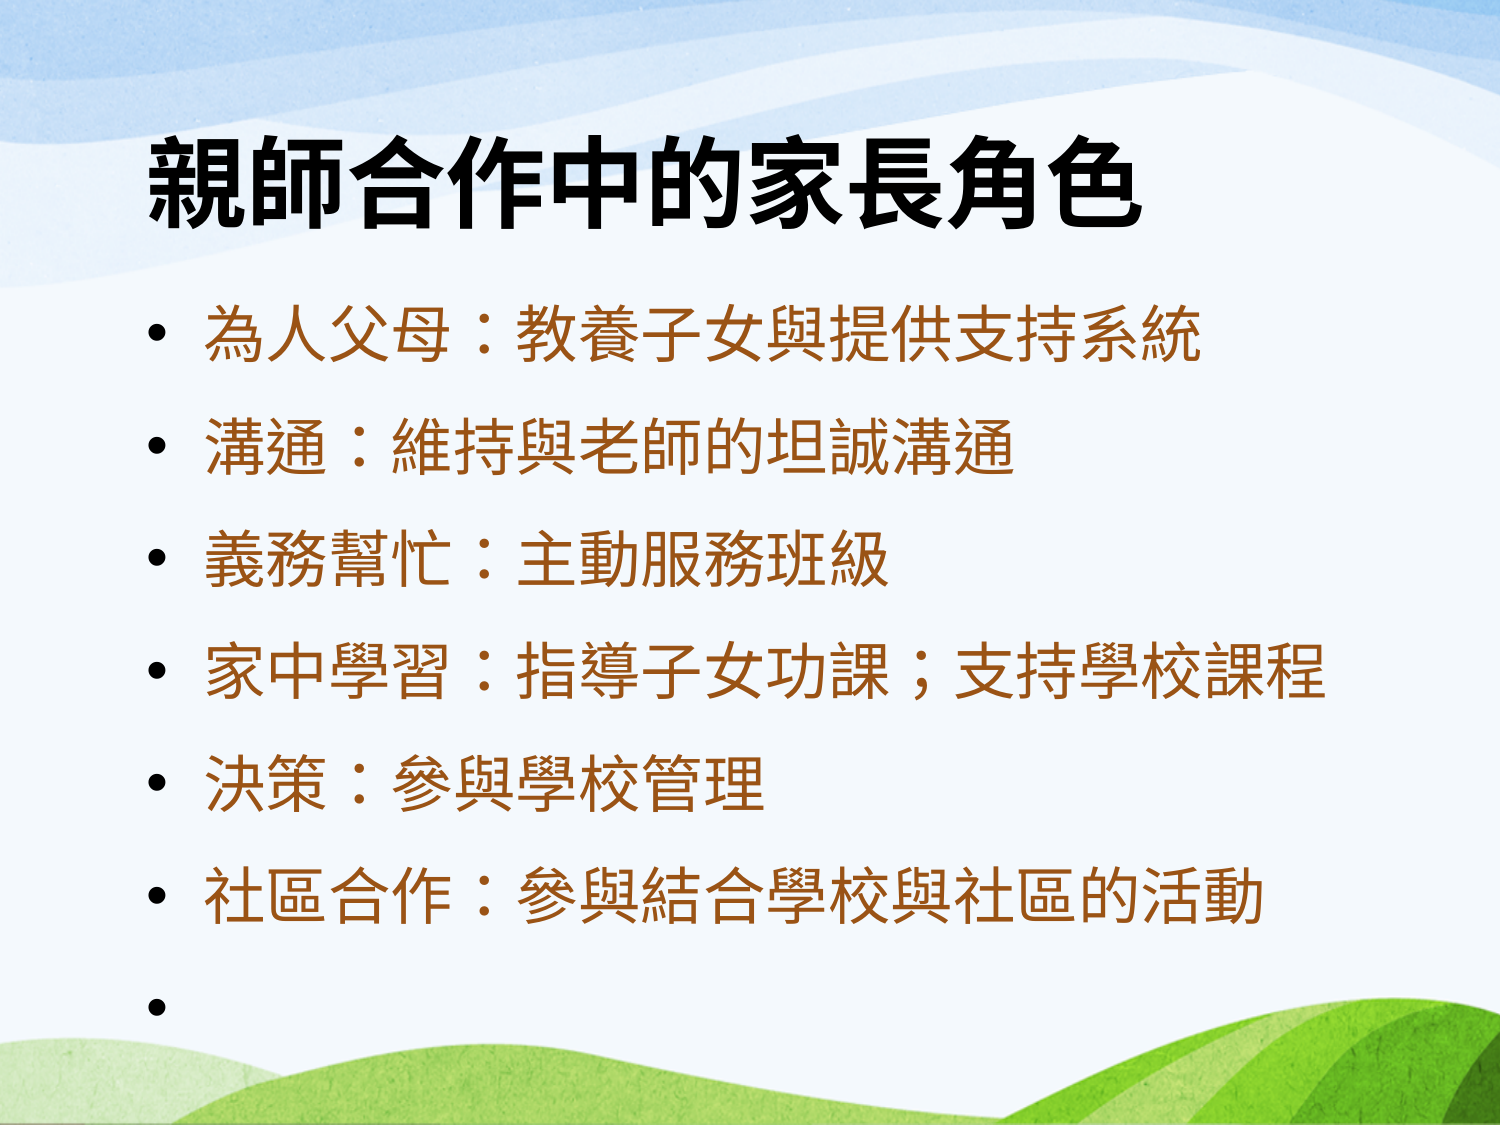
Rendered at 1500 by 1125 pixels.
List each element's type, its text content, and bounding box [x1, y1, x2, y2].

list 為人父母：教養子女與提供支持系統 溝通：維持與老師的坦誠溝通 義務幫忙：主動服務班級 家中學習：指導子女功課；支持學校課程 決策：參與學校管理 社區合作：參與結合學校與社區的活動 [131, 287, 1369, 982]
title 親師合作中的家長角色 [131, 50, 1369, 251]
